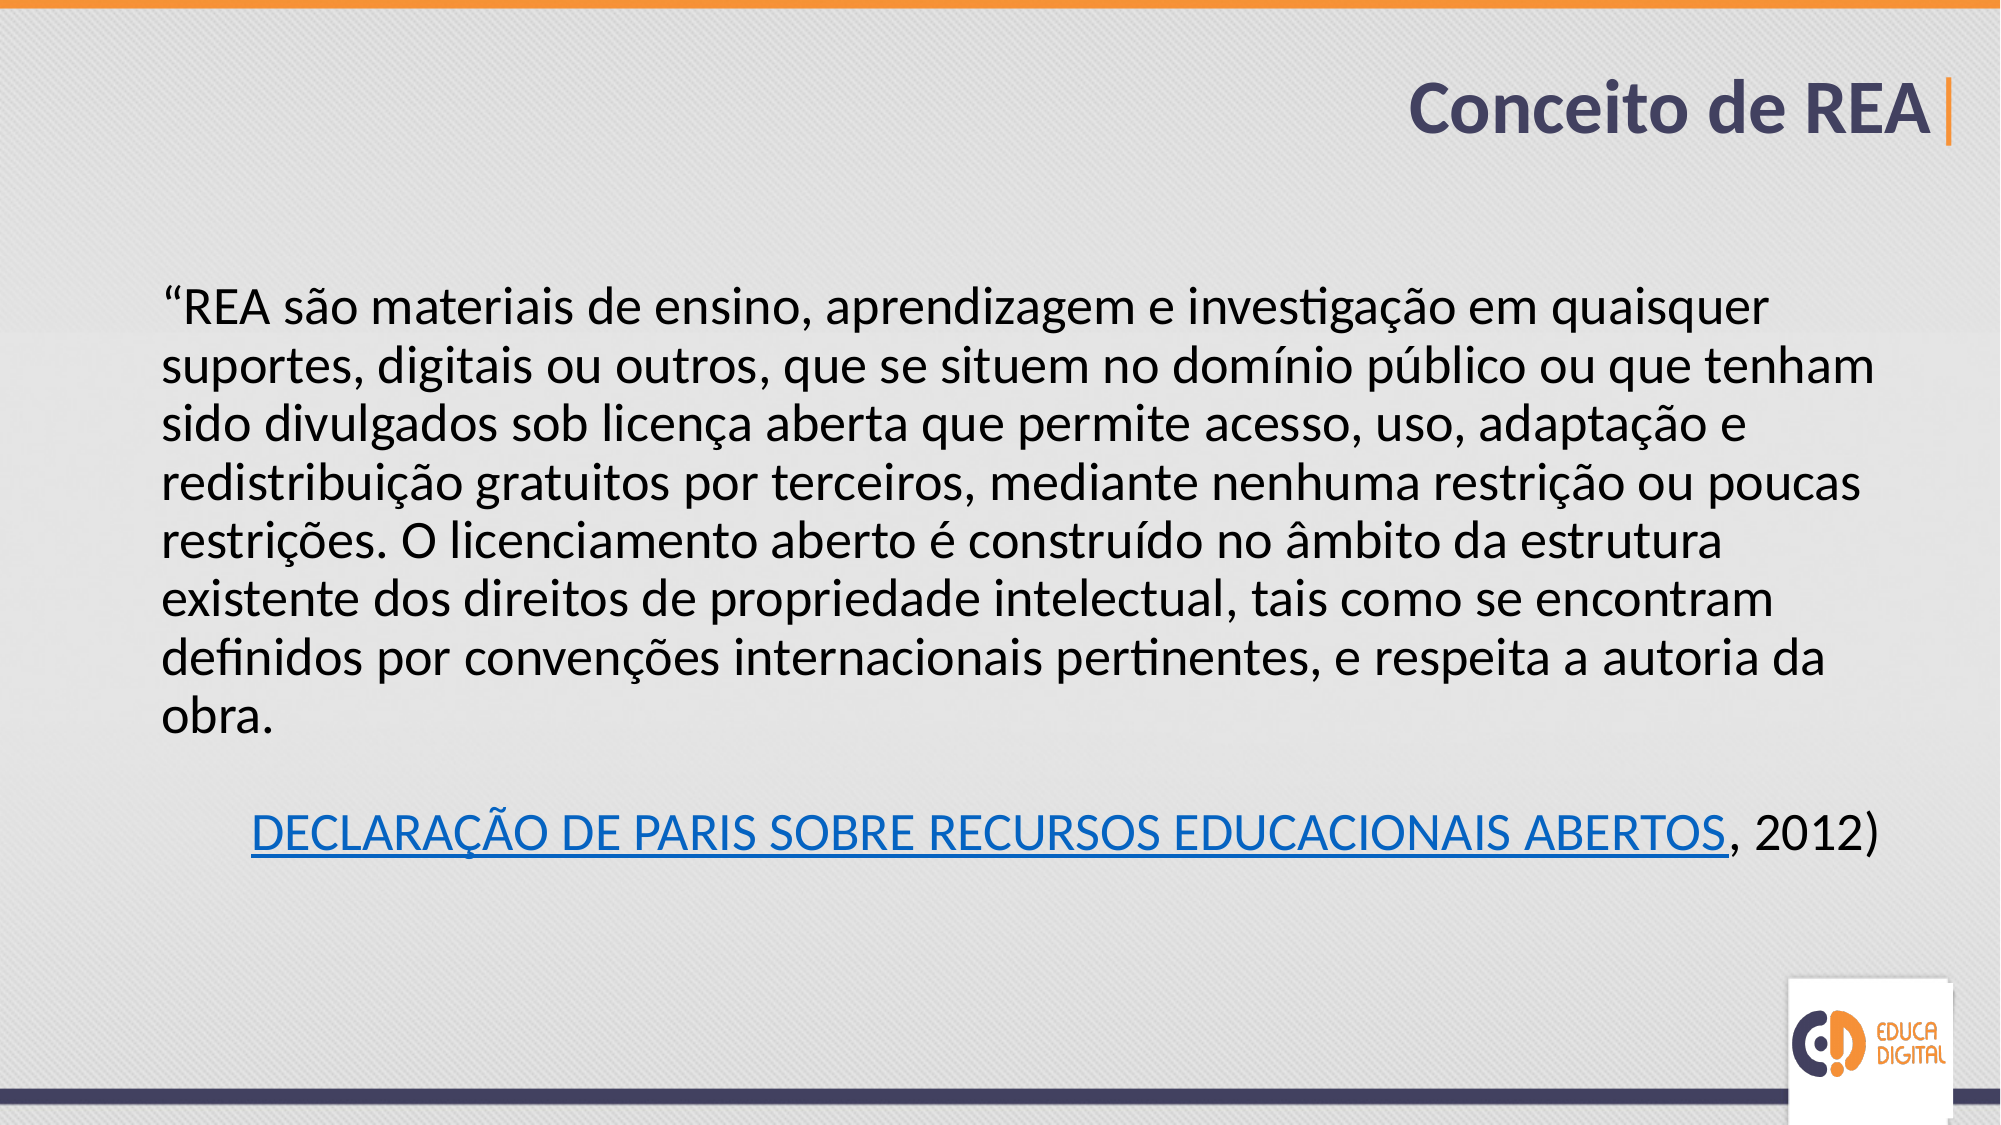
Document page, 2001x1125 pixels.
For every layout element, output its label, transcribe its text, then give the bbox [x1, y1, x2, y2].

text_box Conceito de REA| [825, 49, 1983, 184]
picture [0, 0, 2001, 1125]
subtitle “REA são materiais de ensino, aprendizagem e investigação em quaisquer suportes, digitais ou outros, que se situem no domínio público ou que tenham sido divulgados sob licença aberta que permite acesso, uso, adaptação e redistribuição gratuitos por terceiros, mediante nenhuma restrição ou poucas restrições. O licenciamento aberto é construído no âmbito da estrutura existente dos direitos de propriedade intelectual, tais como se encontram definidos por convenções internacionais pertinentes, e respeita a autoria da obra. DECLARAÇÃO DE PARIS SOBRE RECURSOS EDUCACIONAIS ABERTOS, 2012) [141, 182, 1902, 959]
text_box [1792, 1115, 1954, 1119]
